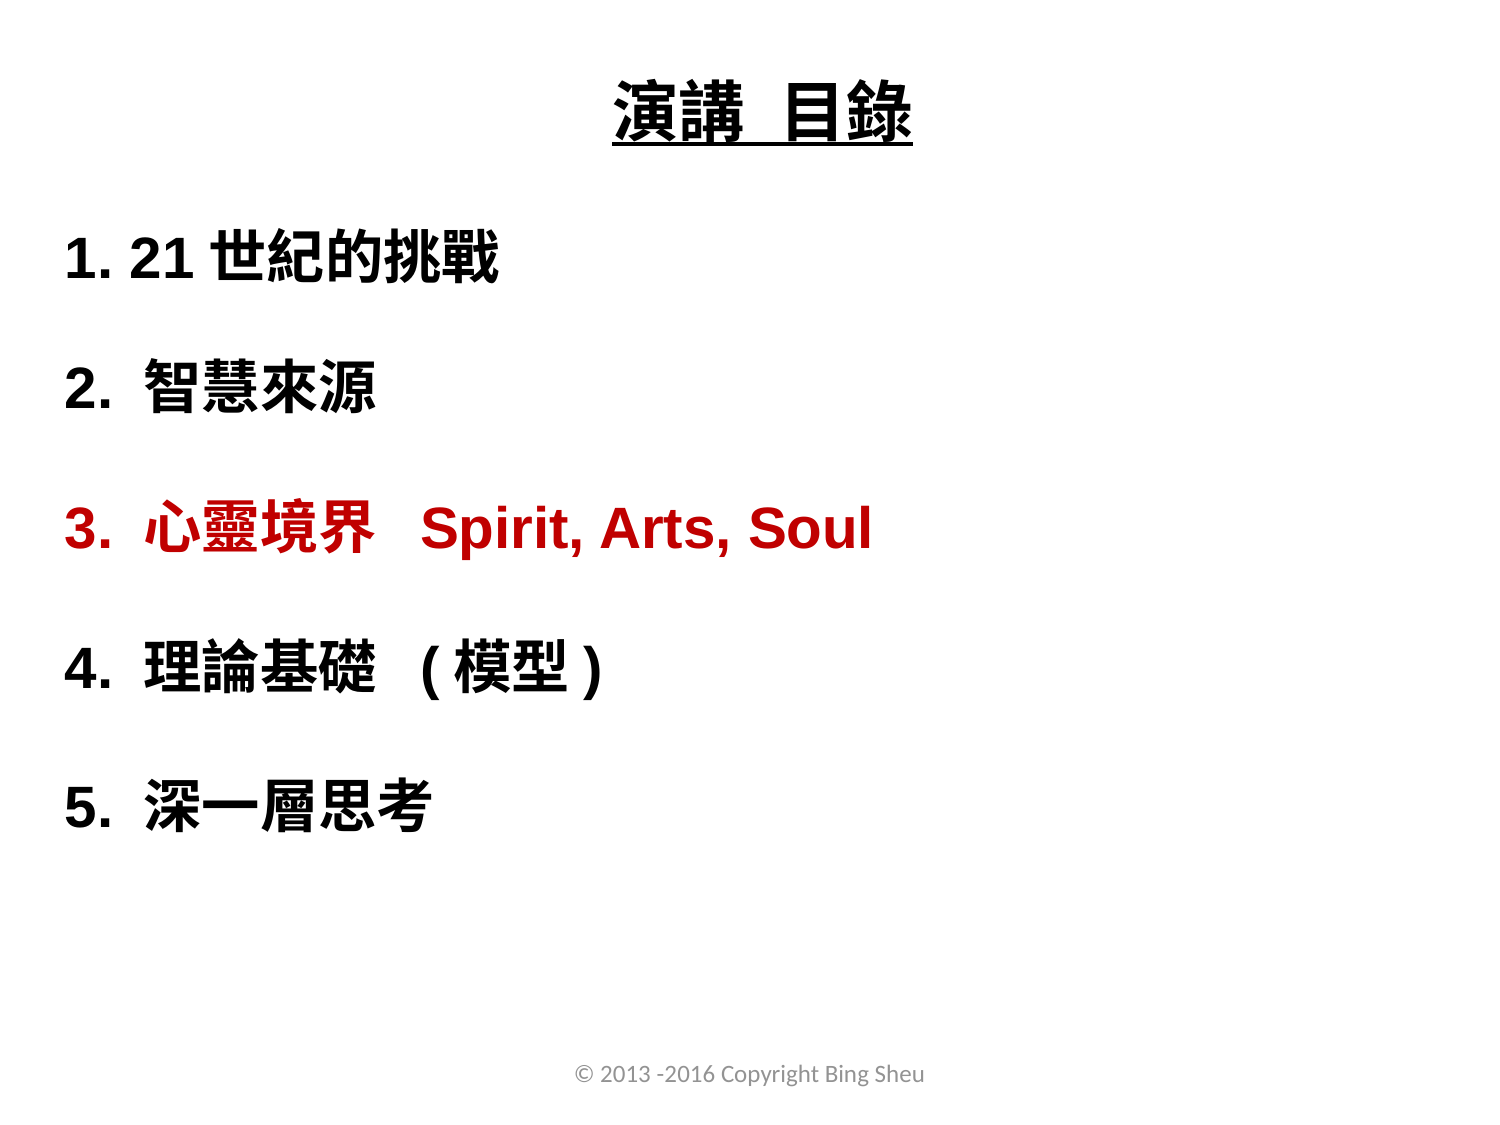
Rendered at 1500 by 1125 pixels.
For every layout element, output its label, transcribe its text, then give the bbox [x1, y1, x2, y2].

text_box 演講 目錄 1. 21世紀的挑戰 2. 智慧來源 3. 心靈境界 Spirit, Arts, Soul 4. 理論基礎 (模型) 5. 深一層思考 [49, 62, 1475, 848]
footer © 2013 -2016 Copyright Bing Sheu [512, 1042, 988, 1103]
